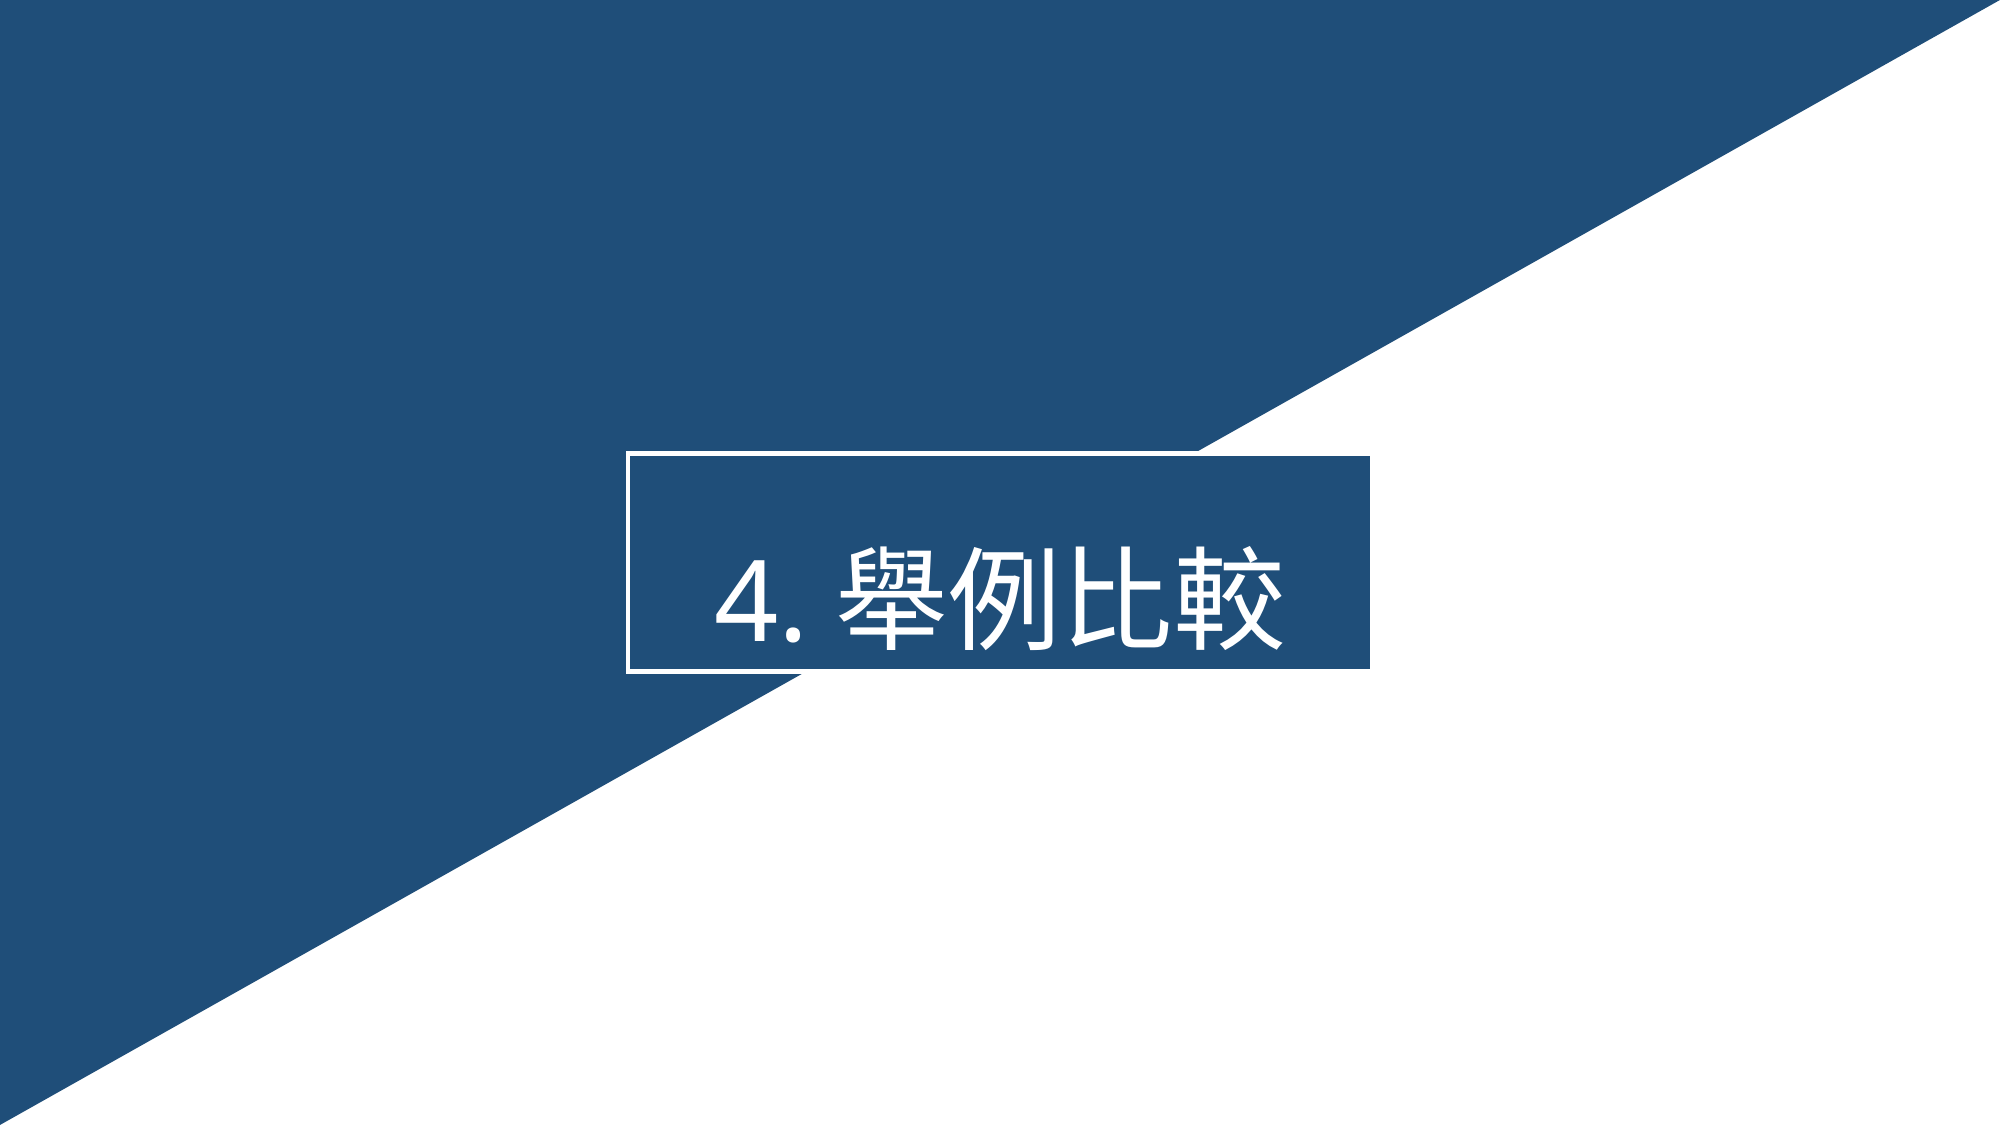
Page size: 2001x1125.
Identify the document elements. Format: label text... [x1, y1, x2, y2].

text_box [0, 0, 2000, 1125]
text_box 4.舉例比較 [628, 453, 1372, 672]
